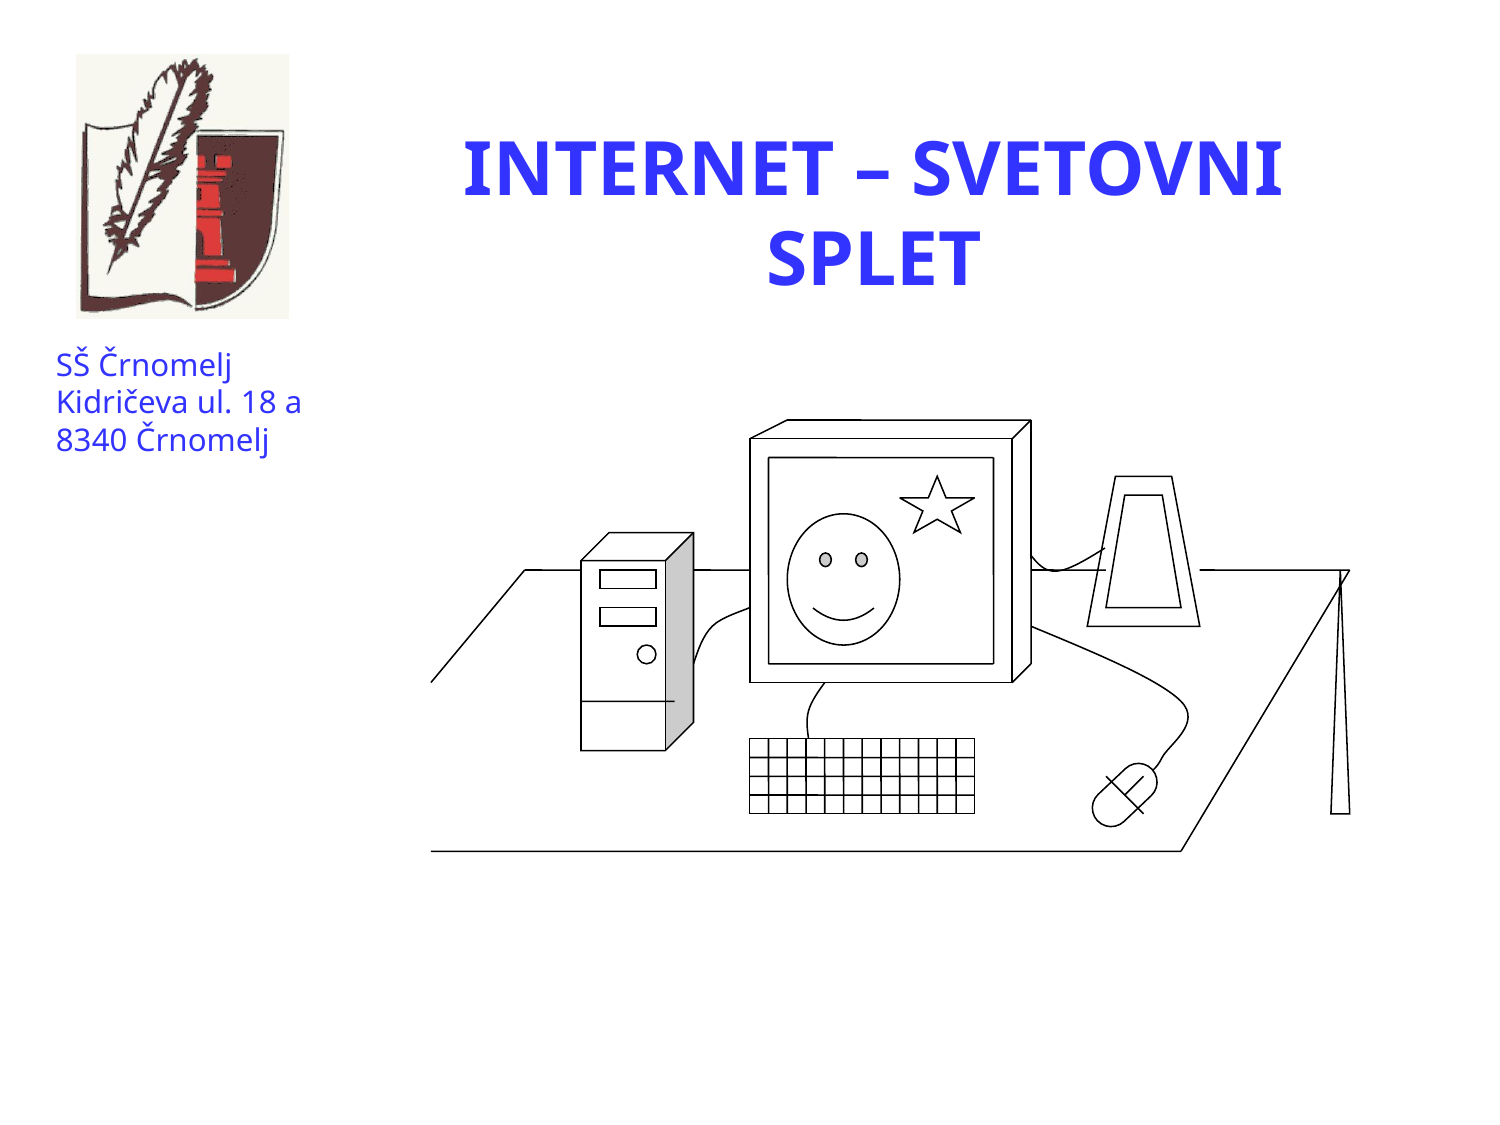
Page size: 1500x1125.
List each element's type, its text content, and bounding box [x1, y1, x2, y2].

text_box [826, 796, 842, 814]
text_box [901, 796, 917, 814]
text_box [1087, 476, 1200, 627]
text_box [845, 759, 861, 775]
text_box [863, 759, 880, 775]
text_box [845, 778, 861, 794]
text_box [826, 778, 842, 794]
text_box [864, 778, 880, 794]
text_box [749, 778, 767, 794]
text_box [845, 738, 861, 756]
text_box [901, 738, 917, 756]
text_box [789, 796, 805, 814]
text_box [581, 534, 694, 751]
text_box [901, 778, 917, 794]
text_box [807, 778, 823, 794]
text_box [920, 796, 936, 814]
text_box [845, 796, 861, 814]
text_box [1112, 763, 1158, 808]
text_box SŠ Črnomelj Kidričeva ul. 18 a 8340 Črnomelj [41, 337, 361, 466]
text_box [770, 796, 786, 814]
text_box [882, 796, 898, 814]
text_box [901, 759, 917, 775]
text_box [957, 738, 975, 756]
text_box [807, 759, 823, 775]
text_box [749, 438, 1013, 683]
text_box [957, 796, 975, 814]
picture [76, 54, 289, 319]
text_box [882, 738, 898, 756]
text_box [882, 778, 898, 794]
text_box [863, 738, 880, 756]
text_box [920, 759, 936, 775]
text_box [939, 778, 955, 794]
text_box [826, 759, 842, 775]
text_box [749, 738, 767, 756]
text_box [807, 796, 823, 814]
text_box [749, 796, 767, 814]
text_box [788, 738, 805, 756]
text_box [770, 778, 786, 794]
text_box [807, 738, 823, 756]
text_box [770, 738, 786, 756]
title INTERNET – SVETOVNI SPLET [372, 90, 1377, 332]
text_box [939, 796, 955, 814]
text_box [920, 778, 936, 794]
text_box [938, 759, 955, 775]
text_box [920, 738, 936, 756]
text_box [770, 759, 786, 775]
text_box [788, 759, 805, 775]
text_box [1092, 783, 1137, 827]
text_box [957, 759, 975, 775]
text_box [789, 778, 805, 794]
text_box [749, 759, 767, 775]
text_box [1330, 570, 1350, 814]
text_box [957, 778, 975, 794]
text_box [938, 738, 955, 756]
text_box [882, 759, 898, 775]
text_box [826, 738, 842, 756]
text_box [864, 796, 880, 814]
